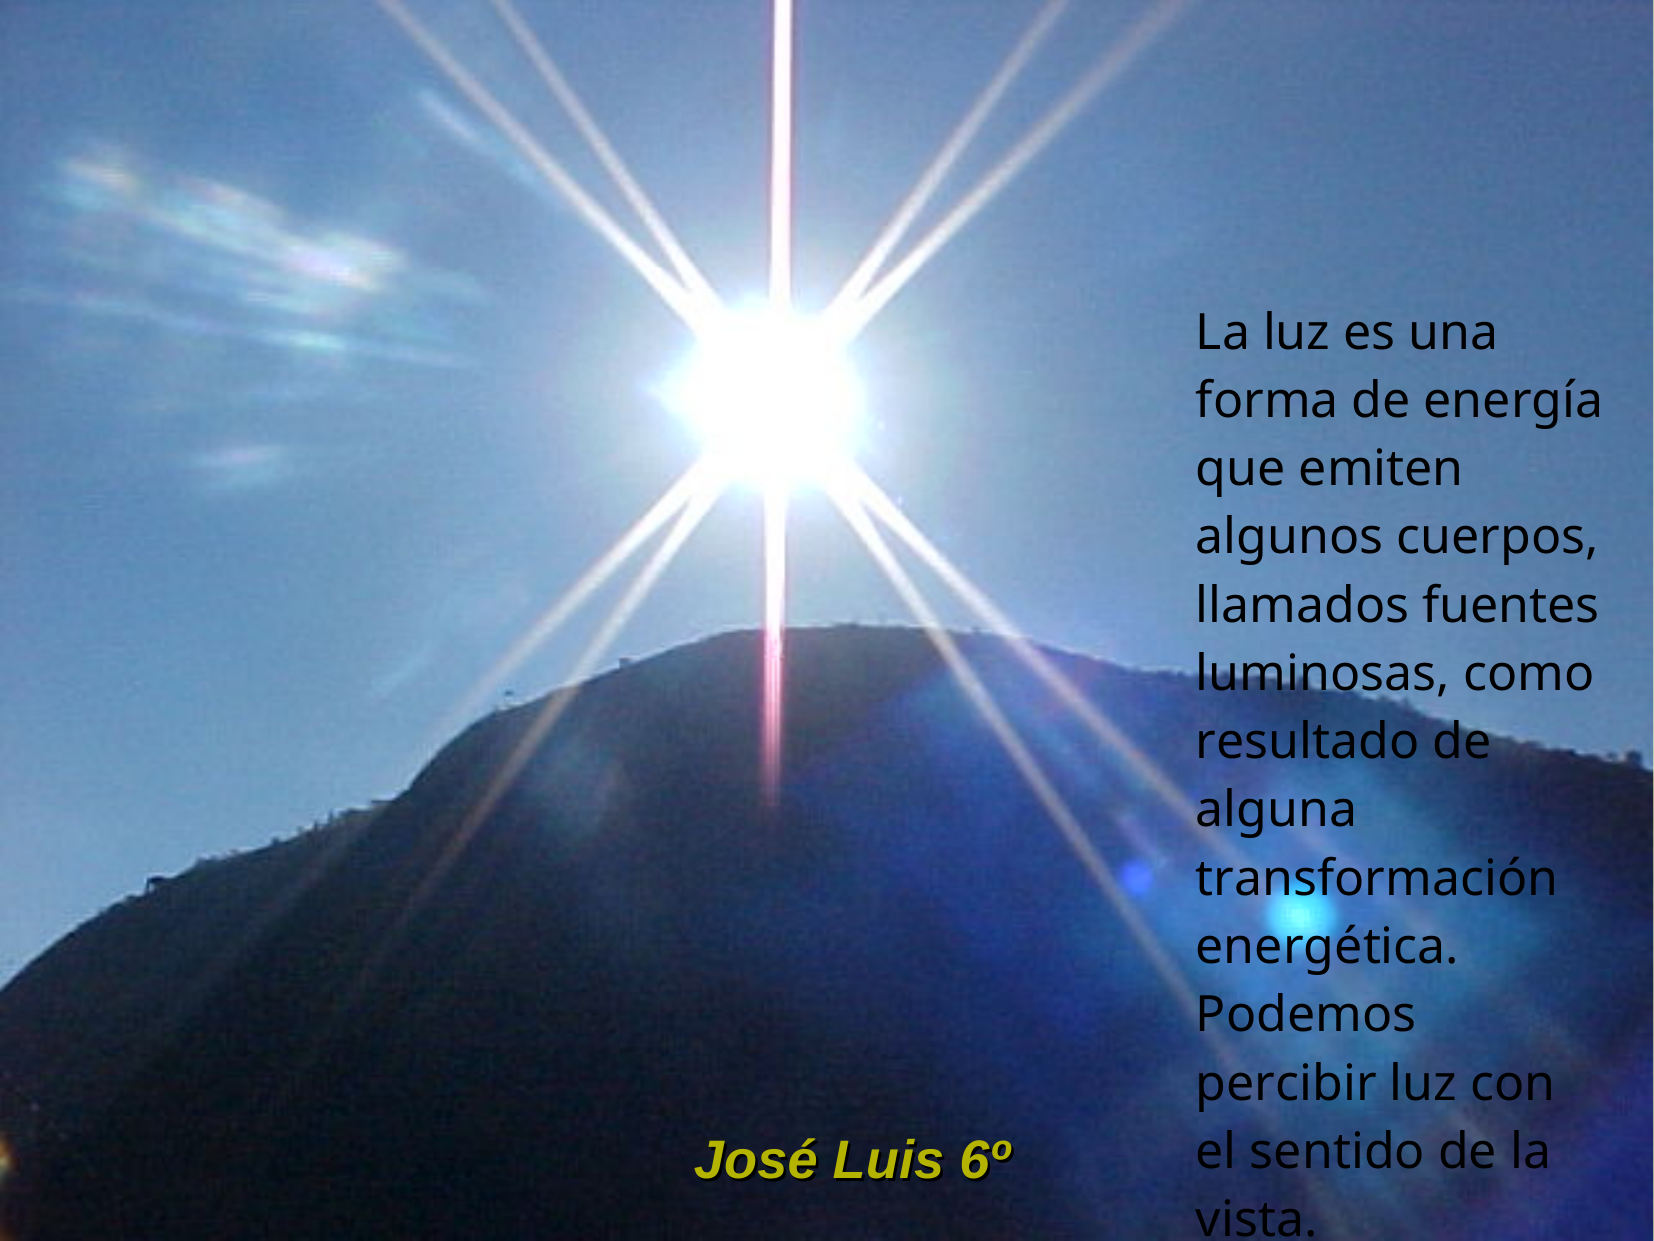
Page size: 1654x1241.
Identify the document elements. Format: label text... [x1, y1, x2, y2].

picture [0, 0, 1654, 1241]
text_box José Luis 6º [679, 1122, 1270, 1198]
text_box La luz es una forma de energía que emiten algunos cuerpos, llamados fuentes luminosas, como resultado de alguna transformación energética. Podemos percibir luz con el sentido de la vista. [1181, 151, 1625, 1210]
